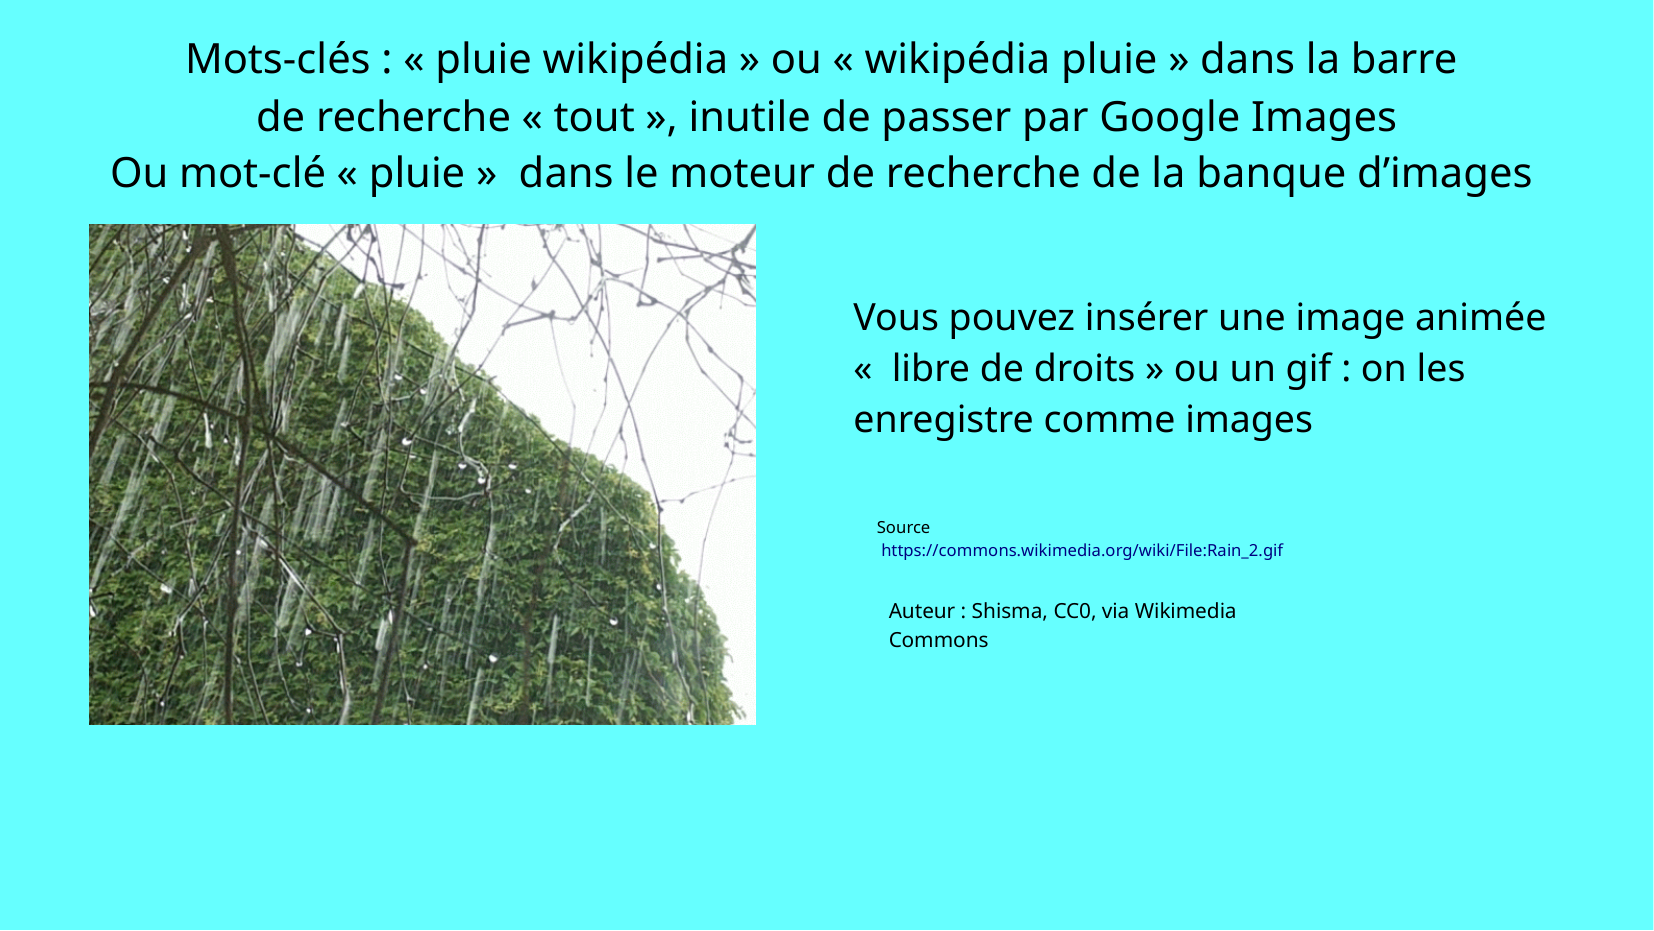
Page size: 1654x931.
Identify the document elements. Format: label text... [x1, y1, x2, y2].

text_box Auteur : Shisma, CC0, via Wikimedia Commons [874, 589, 1278, 662]
picture [89, 224, 756, 725]
title Mots-clés : « pluie wikipédia » ou « wikipédia pluie » dans la barre de recherche « tout », inutile de passer par Google Images Ou mot-clé « pluie » dans le moteur de recherche de la banque d’images [82, 27, 1571, 203]
text_box Source https://commons.wikimedia.org/wiki/File:Rain_2.gif [862, 507, 1301, 617]
text_box Vous pouvez insérer une image animée « libre de droits » ou un gif : on les enregistre comme images [838, 283, 1571, 456]
list [82, 217, 1571, 758]
